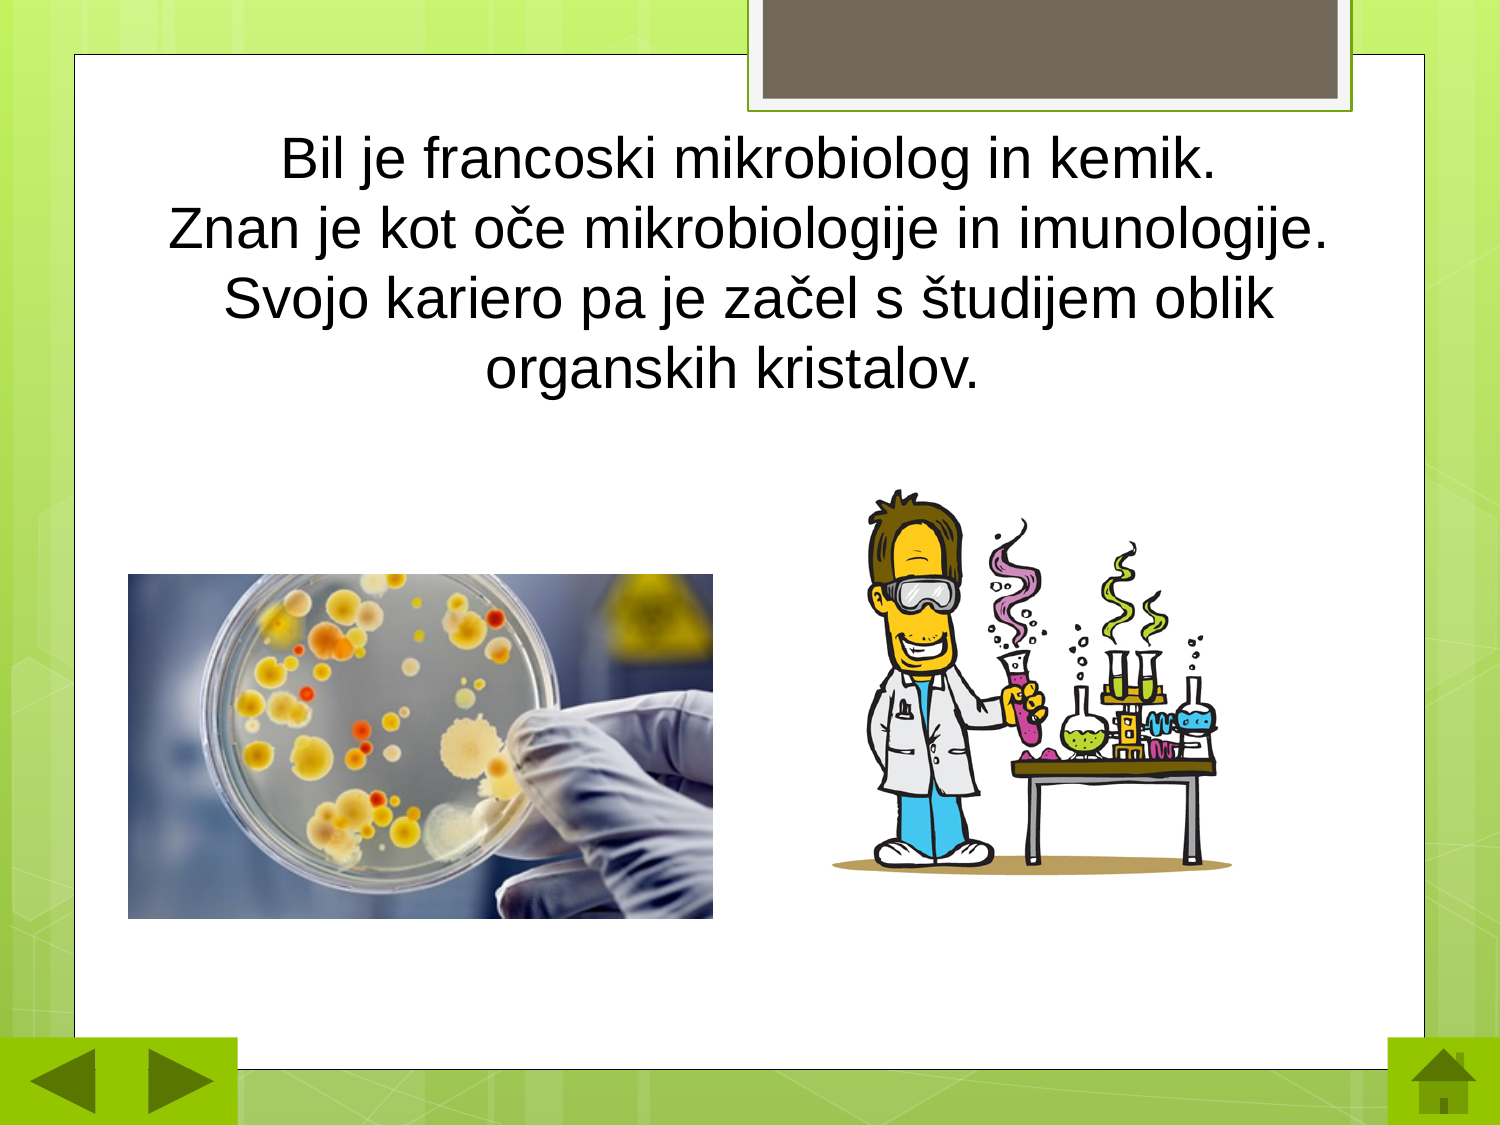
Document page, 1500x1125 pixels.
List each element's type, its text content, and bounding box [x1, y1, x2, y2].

text_box [1387, 1037, 1500, 1125]
picture [774, 449, 1296, 971]
picture [128, 574, 713, 919]
text_box Bil je francoski mikrobiolog in kemik. Znan je kot oče mikrobiologije in imunologije. Svojo kariero pa je začel s študijem oblik organskih kristalov. [99, 75, 1400, 471]
text_box [0, 1037, 238, 1125]
